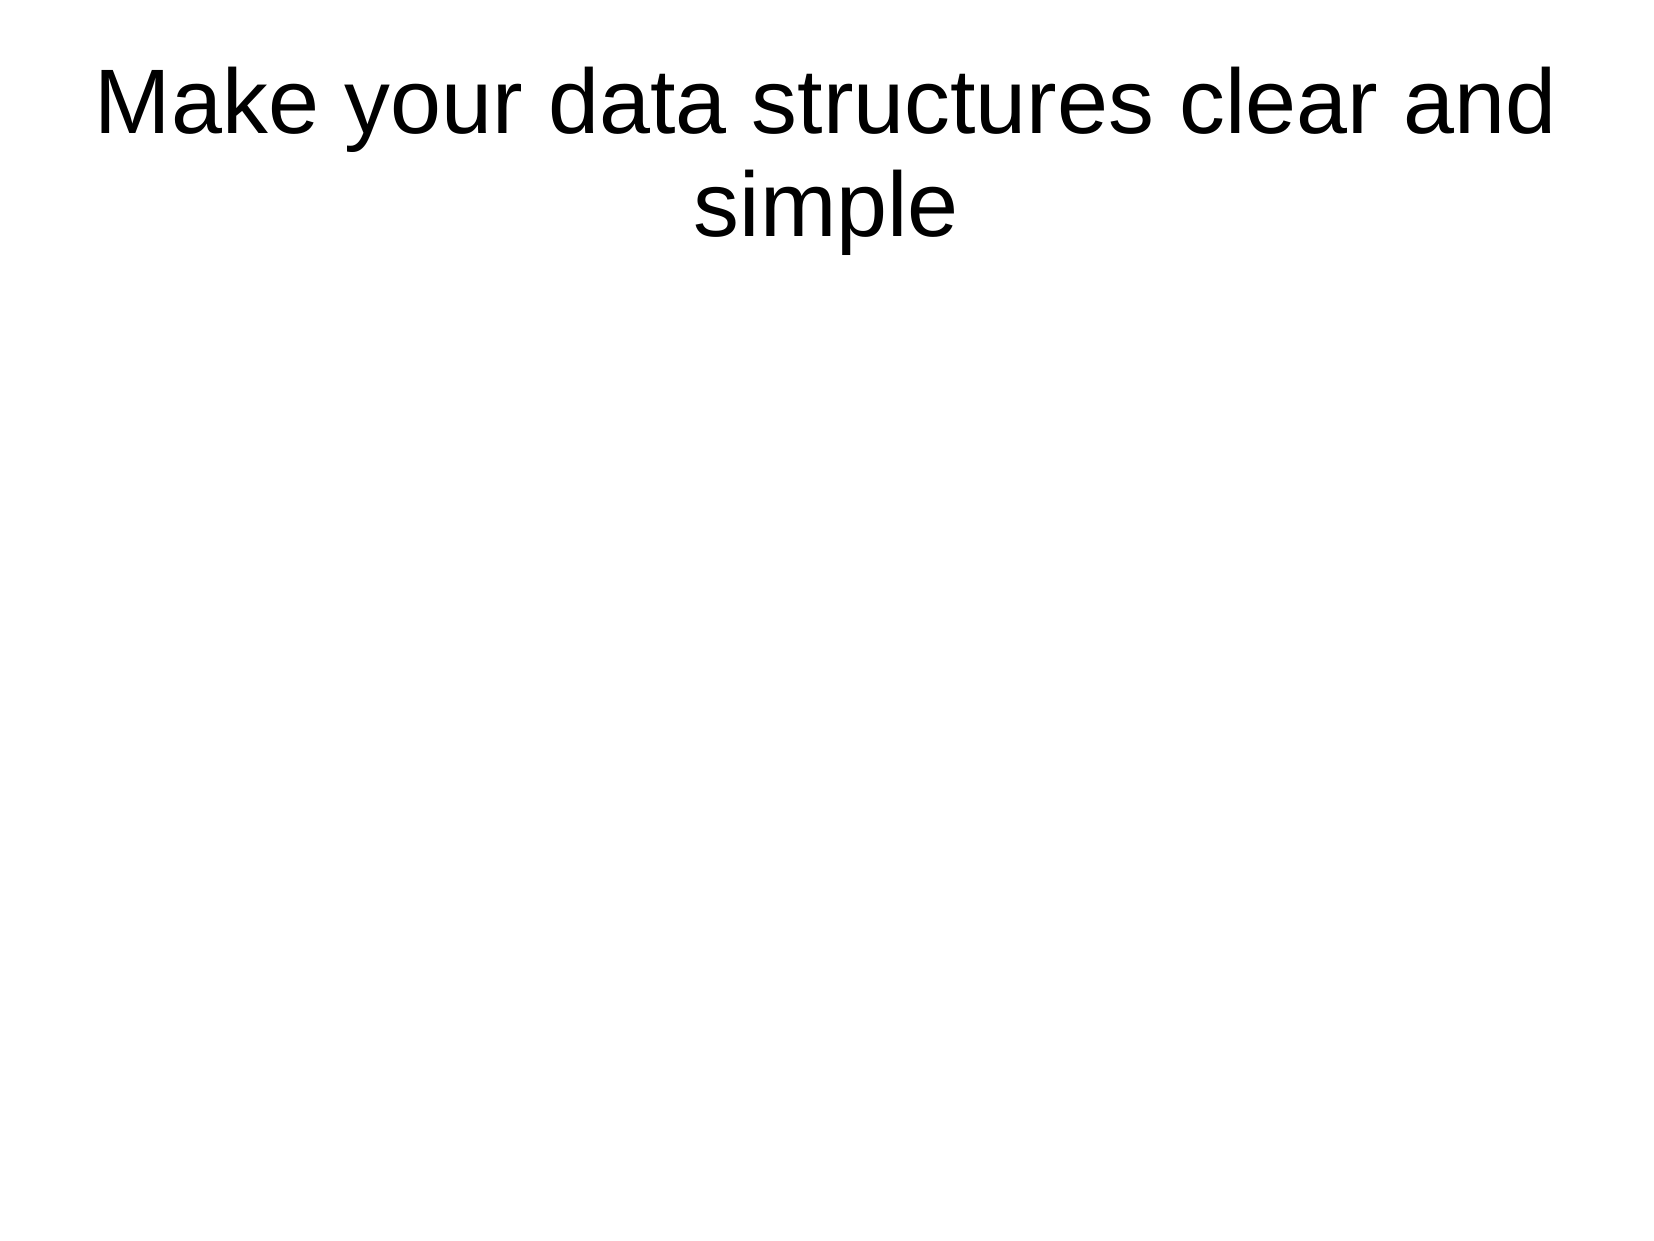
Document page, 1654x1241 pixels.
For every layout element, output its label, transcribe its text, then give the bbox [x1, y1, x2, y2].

title Make your data structures clear and simple [82, 50, 1571, 256]
